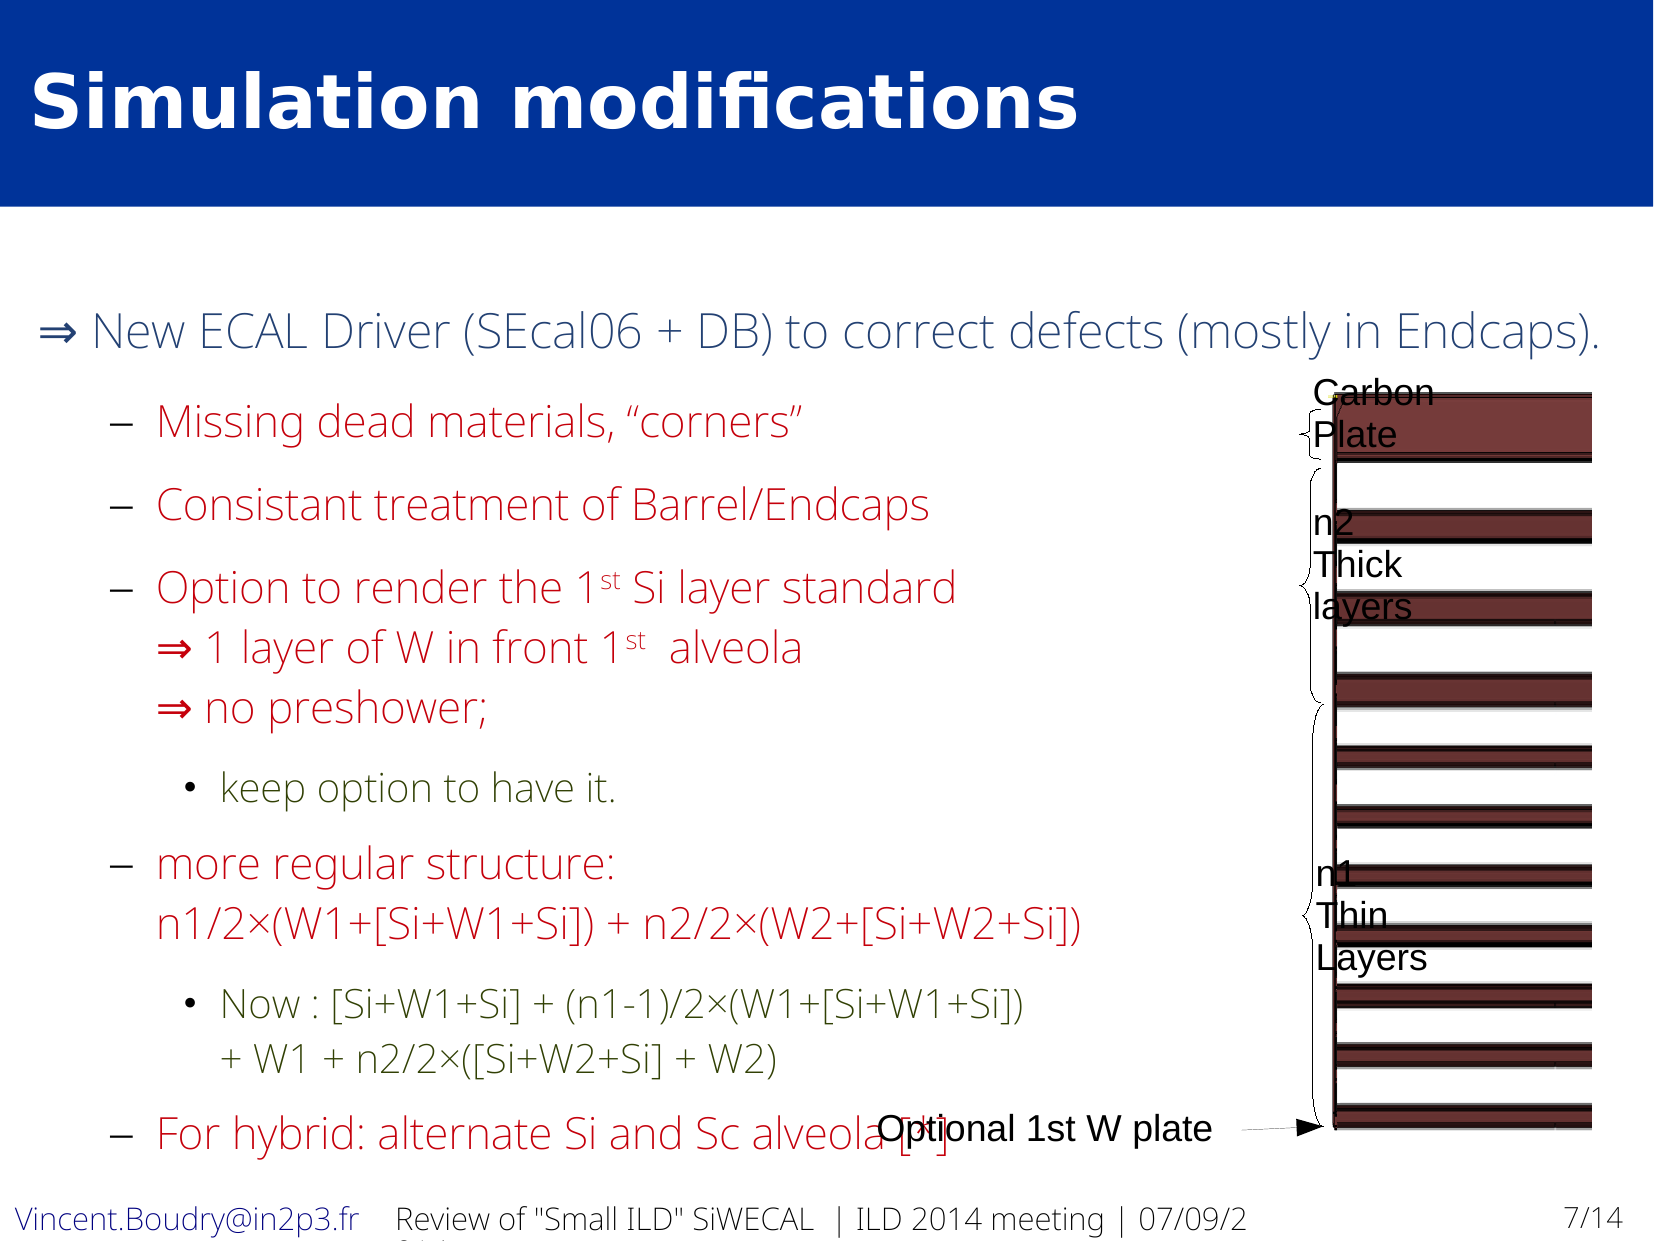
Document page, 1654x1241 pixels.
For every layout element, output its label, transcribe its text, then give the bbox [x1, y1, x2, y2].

text_box Carbon Plate [1299, 409, 1321, 460]
picture [1378, 388, 1388, 403]
picture [1328, 388, 1598, 1149]
picture [1328, 609, 1336, 617]
text_box n1 Thin Layers [1302, 704, 1324, 1126]
title Simulation modifications [29, 7, 1654, 200]
text_box n2 Thick layers [1299, 468, 1321, 703]
picture [1344, 395, 1354, 403]
list ⇒ New ECAL Driver (SEcal06 + DB) to correct defects (mostly in Endcaps). Missing dead materials, “corners” Consistant treatment of Barrel/Endcaps Option to render the 1st Si layer standard ⇒ 1 layer of W in front 1st alveola ⇒ no preshower; keep option to have it. more regular structure: n1/2×(W1+[Si+W1+Si]) + n2/2×(W2+[Si+W2+Si]) Now : [Si+W1+Si] + (n1-1)/2×(W1+[Si+W1+Si]) + W1 + n2/2×([Si+W2+Si] + W2) For hybrid: alternate Si and Sc alveola [*] [37, 230, 1619, 1181]
picture [1328, 601, 1336, 607]
picture [1398, 388, 1409, 403]
